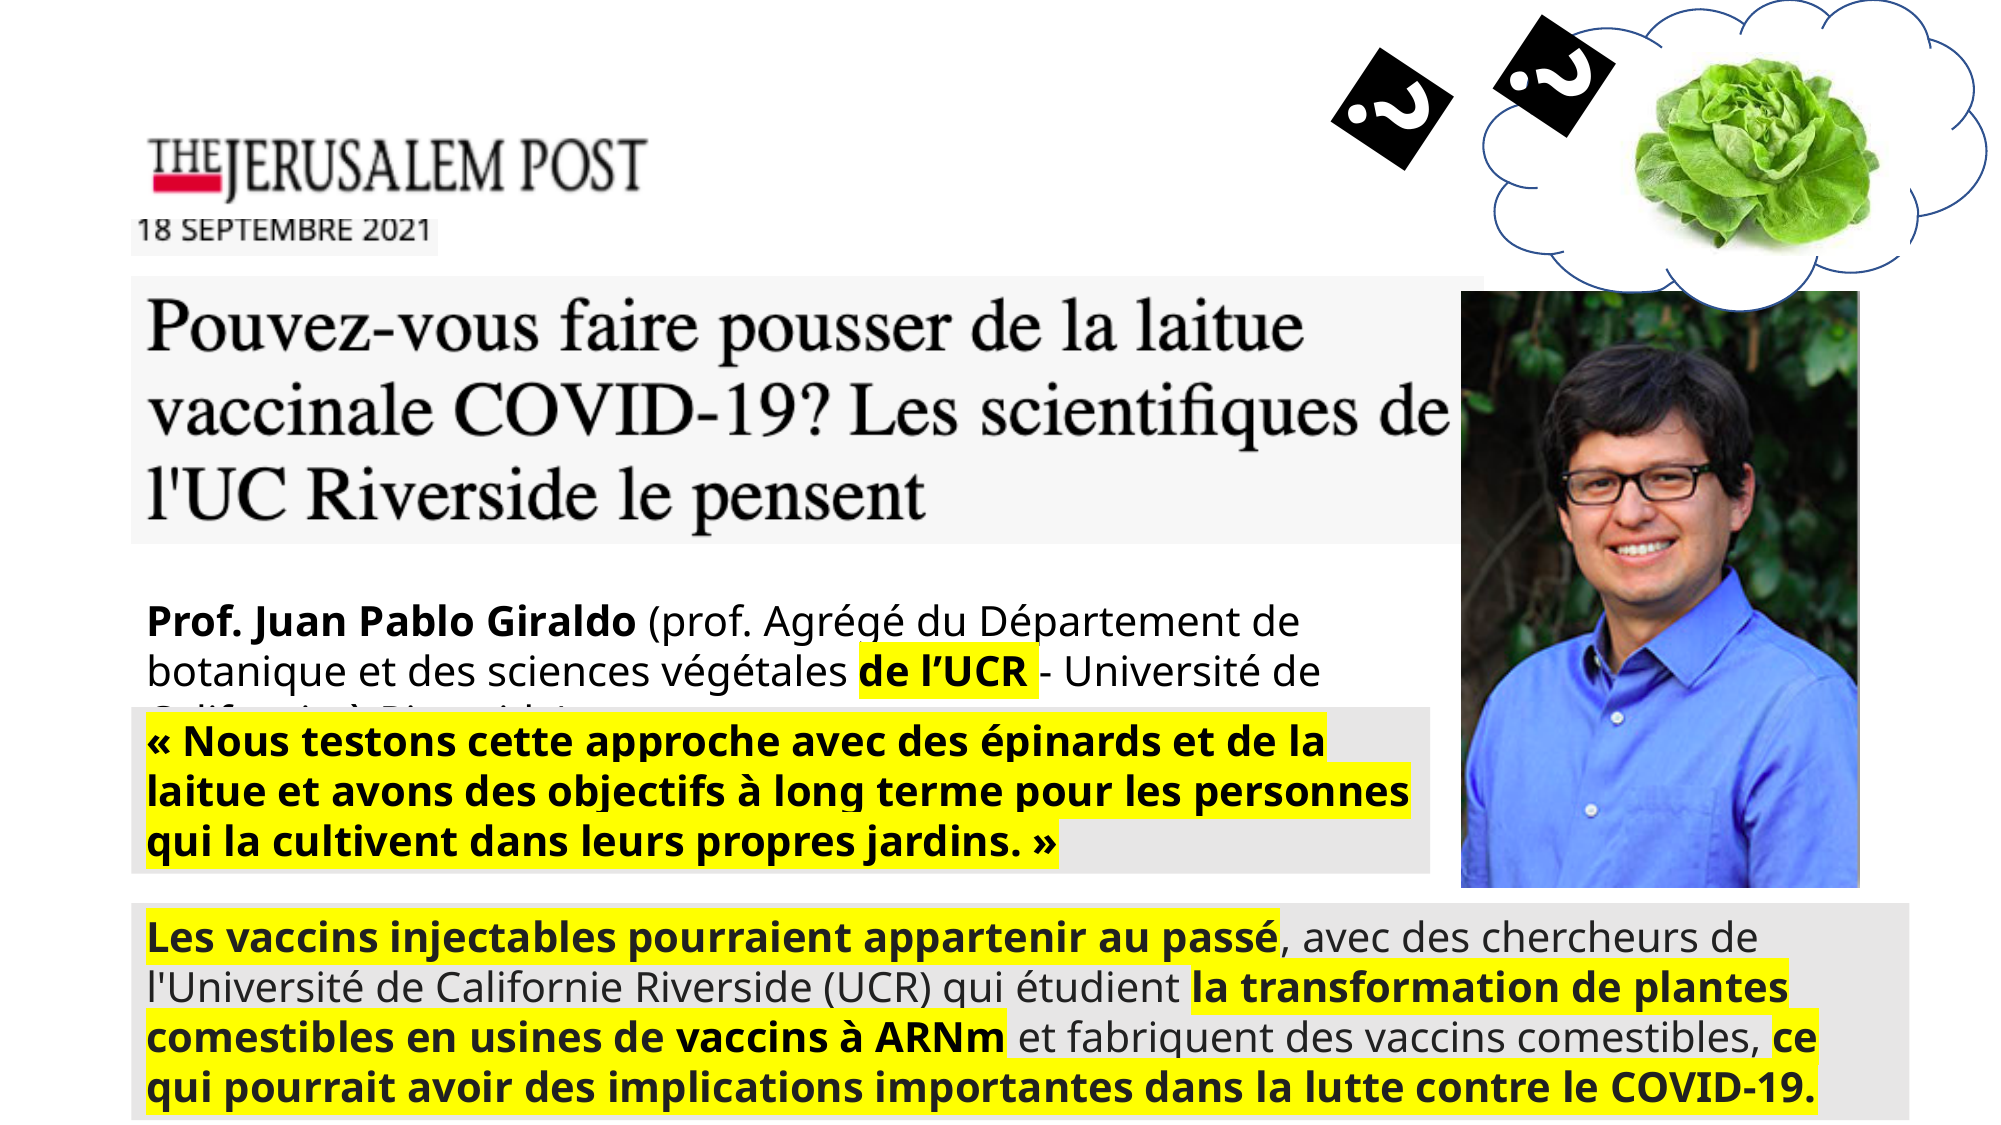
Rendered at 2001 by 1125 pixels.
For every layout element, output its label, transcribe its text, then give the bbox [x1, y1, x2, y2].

text_box [1483, 89, 1899, 312]
text_box 💉 [1461, 0, 1661, 114]
picture [131, 120, 657, 256]
text_box « Nous testons cette approche avec des épinards et de la laitue et avons des objectifs à long terme pour les personnes qui la cultivent dans leurs propres jardins. » [131, 707, 1431, 874]
text_box Les vaccins injectables pourraient appartenir au passé, avec des chercheurs de l'Université de Californie Riverside (UCR) qui étudient la transformation de plantes comestibles en usines de vaccins à ARNm et fabriquent des vaccins comestibles, ce qui pourrait avoir des implications importantes dans la lutte contre le COVID-19. [131, 903, 1910, 1121]
text_box Prof. Juan Pablo Giraldo (prof. Agrégé du Département de botanique et des sciences végétales de l’UCR - Université de Californie à Riverside) : [131, 587, 1431, 704]
picture [1603, 52, 1910, 256]
picture [131, 276, 1860, 888]
text_box [1651, 0, 1987, 243]
